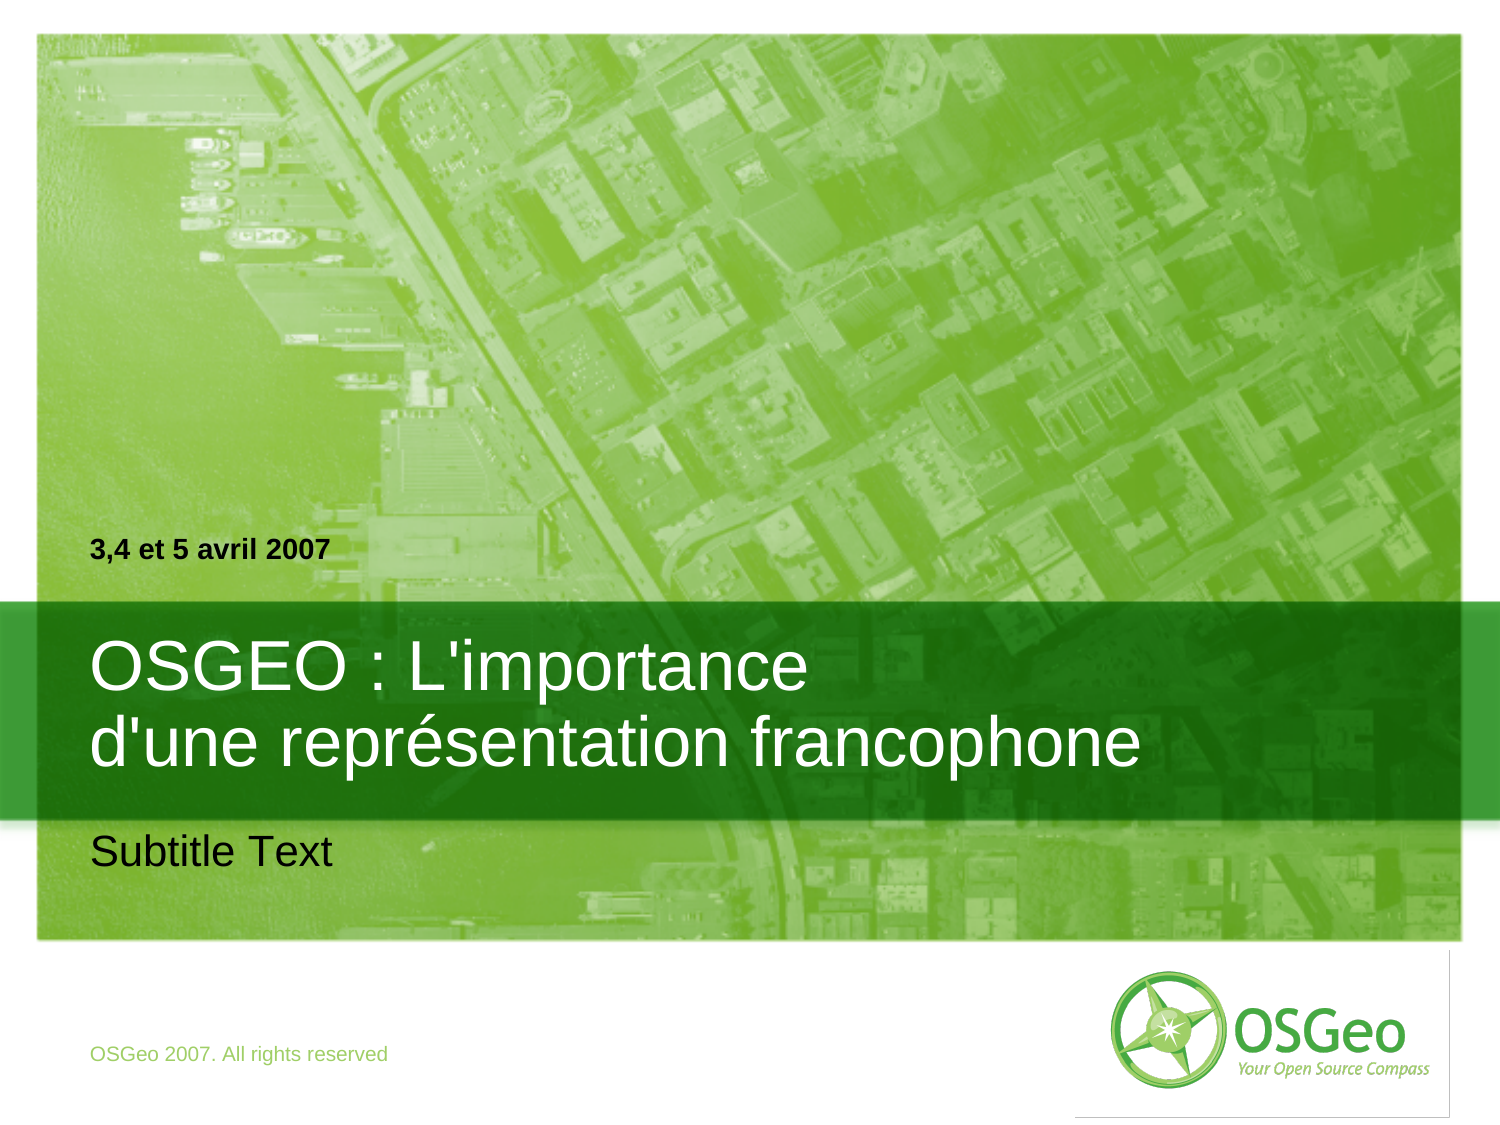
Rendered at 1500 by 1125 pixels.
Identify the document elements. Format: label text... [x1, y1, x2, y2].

text_box Subtitle Text [74, 819, 426, 884]
text_box OSGeo 2007. All rights reserved [74, 1034, 488, 1074]
picture [0, 0, 1500, 1125]
text_box OSGEO : L'importance d'une représentation francophone [74, 657, 1225, 781]
text_box 3,4 et 5 avril 2007 [75, 525, 376, 574]
